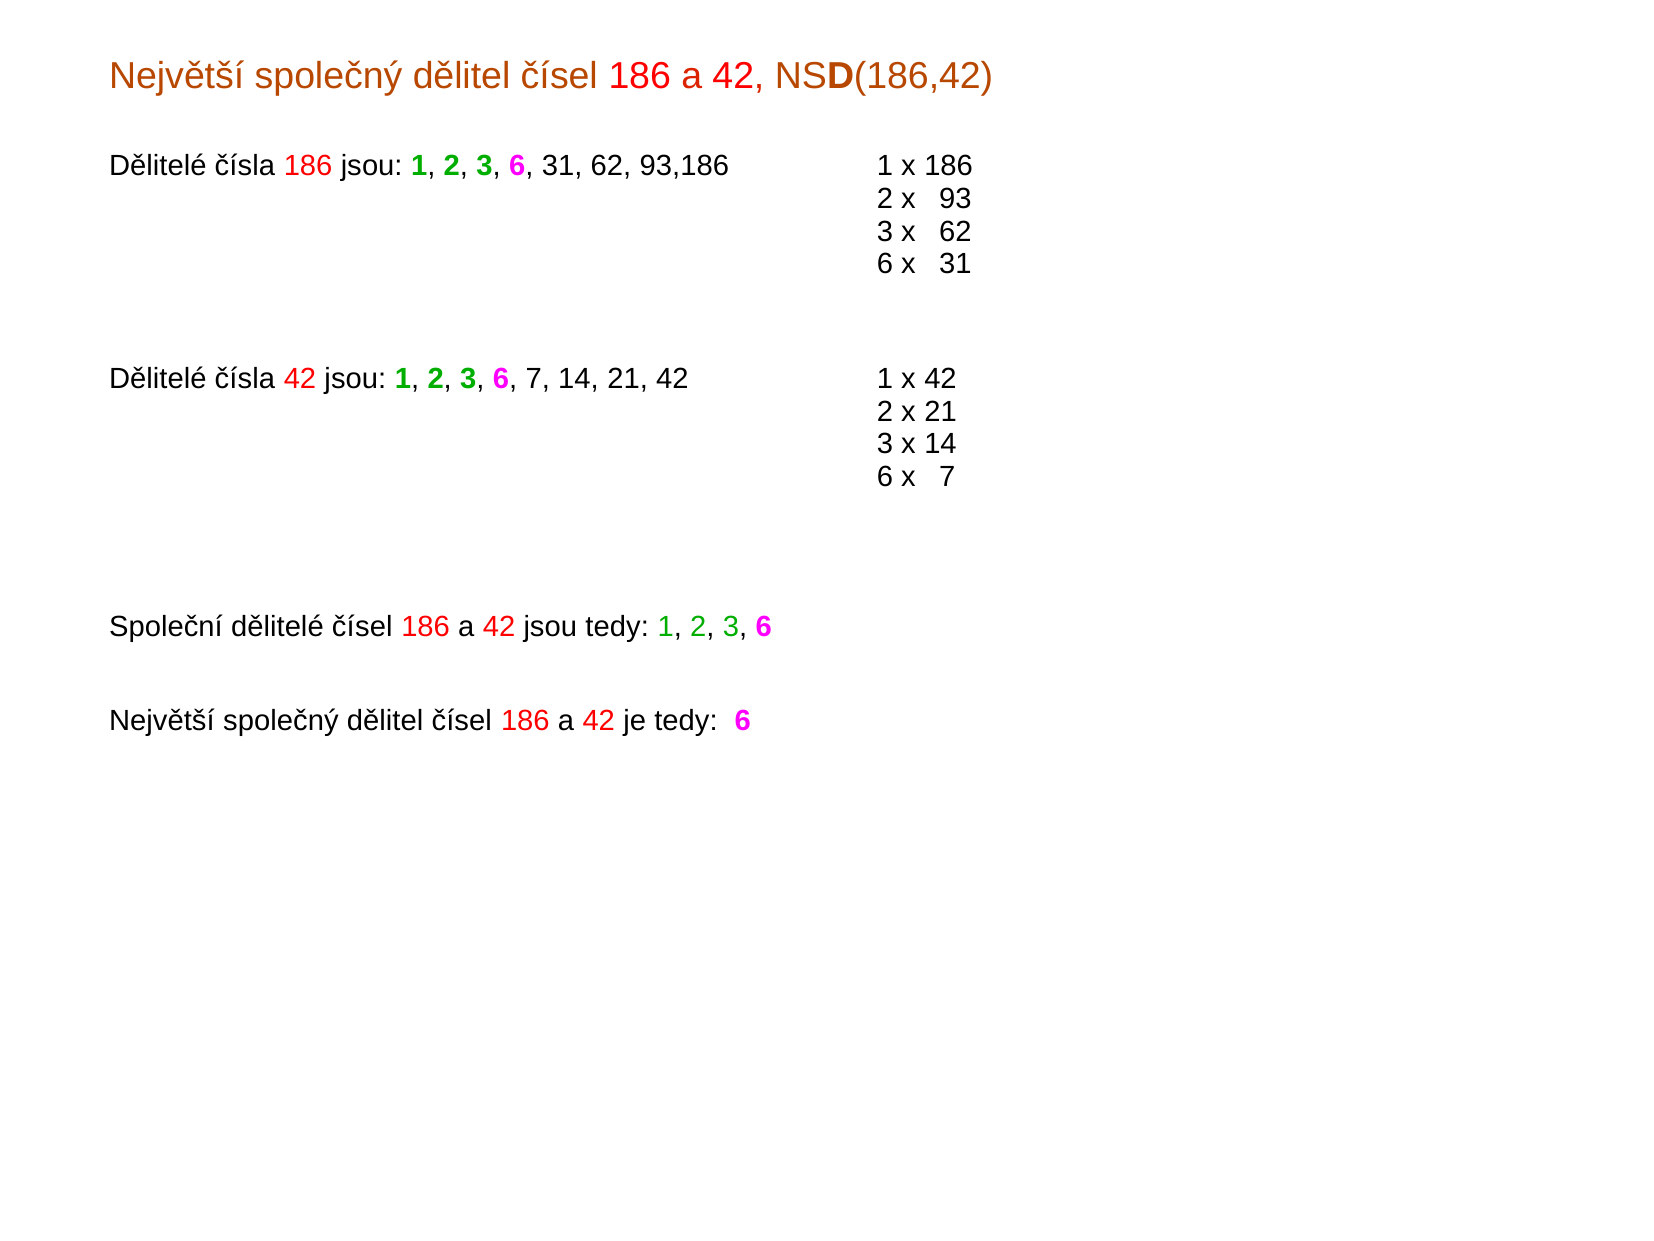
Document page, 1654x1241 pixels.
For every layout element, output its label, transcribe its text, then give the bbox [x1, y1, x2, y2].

text_box Dělitelé čísla 186 jsou: 1, 2, 3, 6, 31, 62, 93,186 [94, 141, 756, 191]
text_box 1 x 186 2 x x93 3 x x62 6 x x31 [862, 141, 1004, 343]
text_box Dělitelé čísla 42 jsou: 1, 2, 3, 6, 7, 14, 21, 42 [94, 354, 756, 403]
text_box Největší společný dělitel čísel 186 a 42, NSD(186,42) [94, 47, 1607, 142]
text_box Společní dělitelé čísel 186 a 42 jsou tedy: 1, 2, 3, 6 [94, 602, 1252, 651]
text_box Největší společný dělitel čísel 186 a 42 je tedy: 6 [94, 696, 1252, 746]
text_box 1 x 42 2 x 21 3 x 14 6 x x7 [862, 354, 1004, 556]
